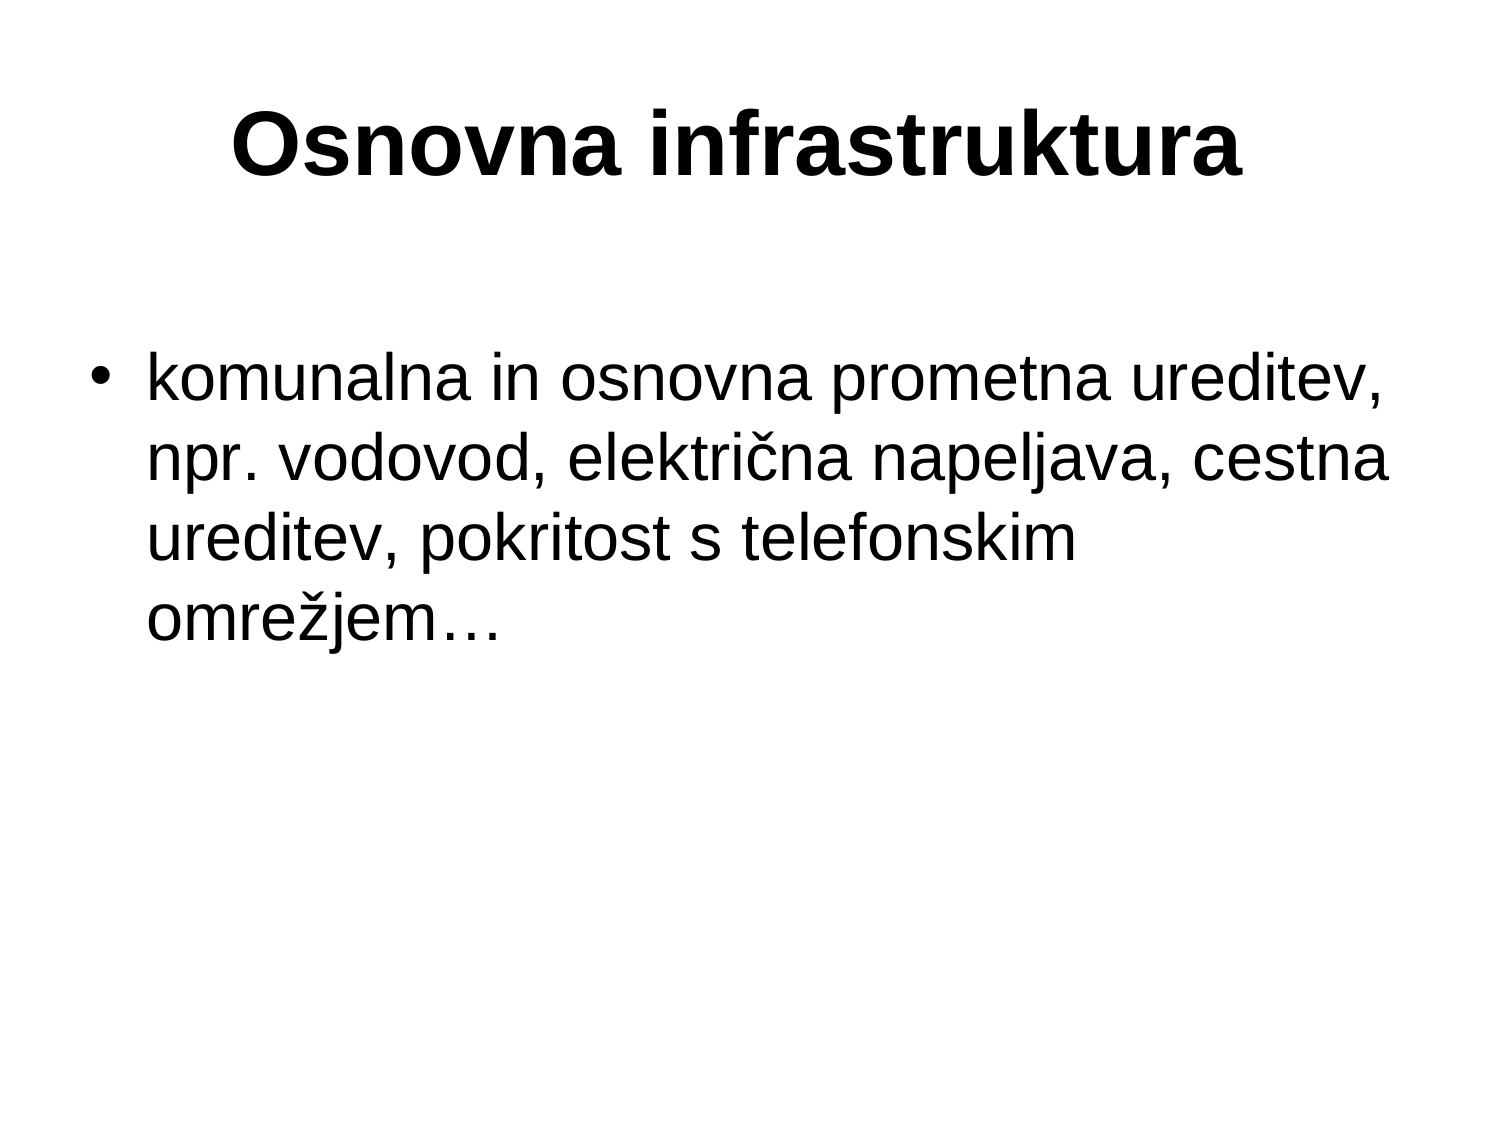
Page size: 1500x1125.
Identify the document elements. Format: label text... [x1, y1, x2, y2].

list komunalna in osnovna prometna ureditev, npr. vodovod, električna napeljava, cestna ureditev, pokritost s telefonskim omrežjem… [75, 326, 1426, 1006]
title Osnovna infrastruktura [75, 45, 1426, 233]
